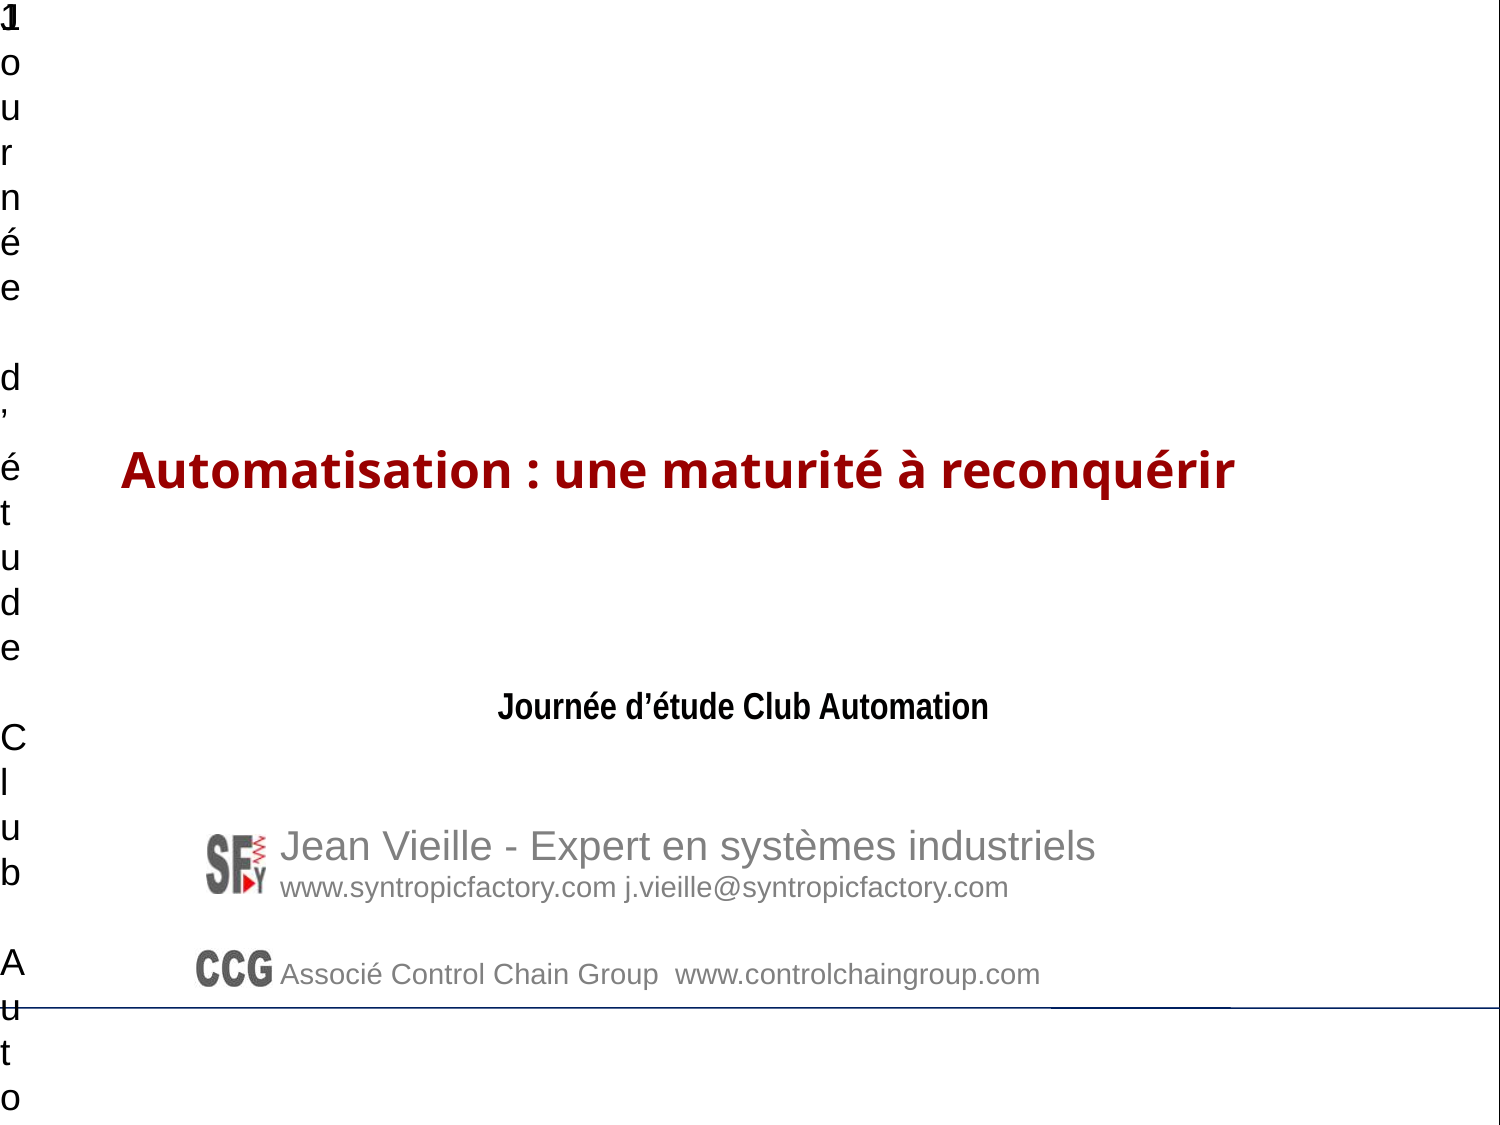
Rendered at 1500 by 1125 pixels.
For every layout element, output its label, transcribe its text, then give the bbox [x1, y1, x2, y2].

picture [194, 948, 273, 988]
picture [206, 834, 266, 894]
subtitle Journée d’étude Club Automation [218, 674, 1269, 787]
title Automatisation : une maturité à reconquérir [106, 438, 1382, 592]
